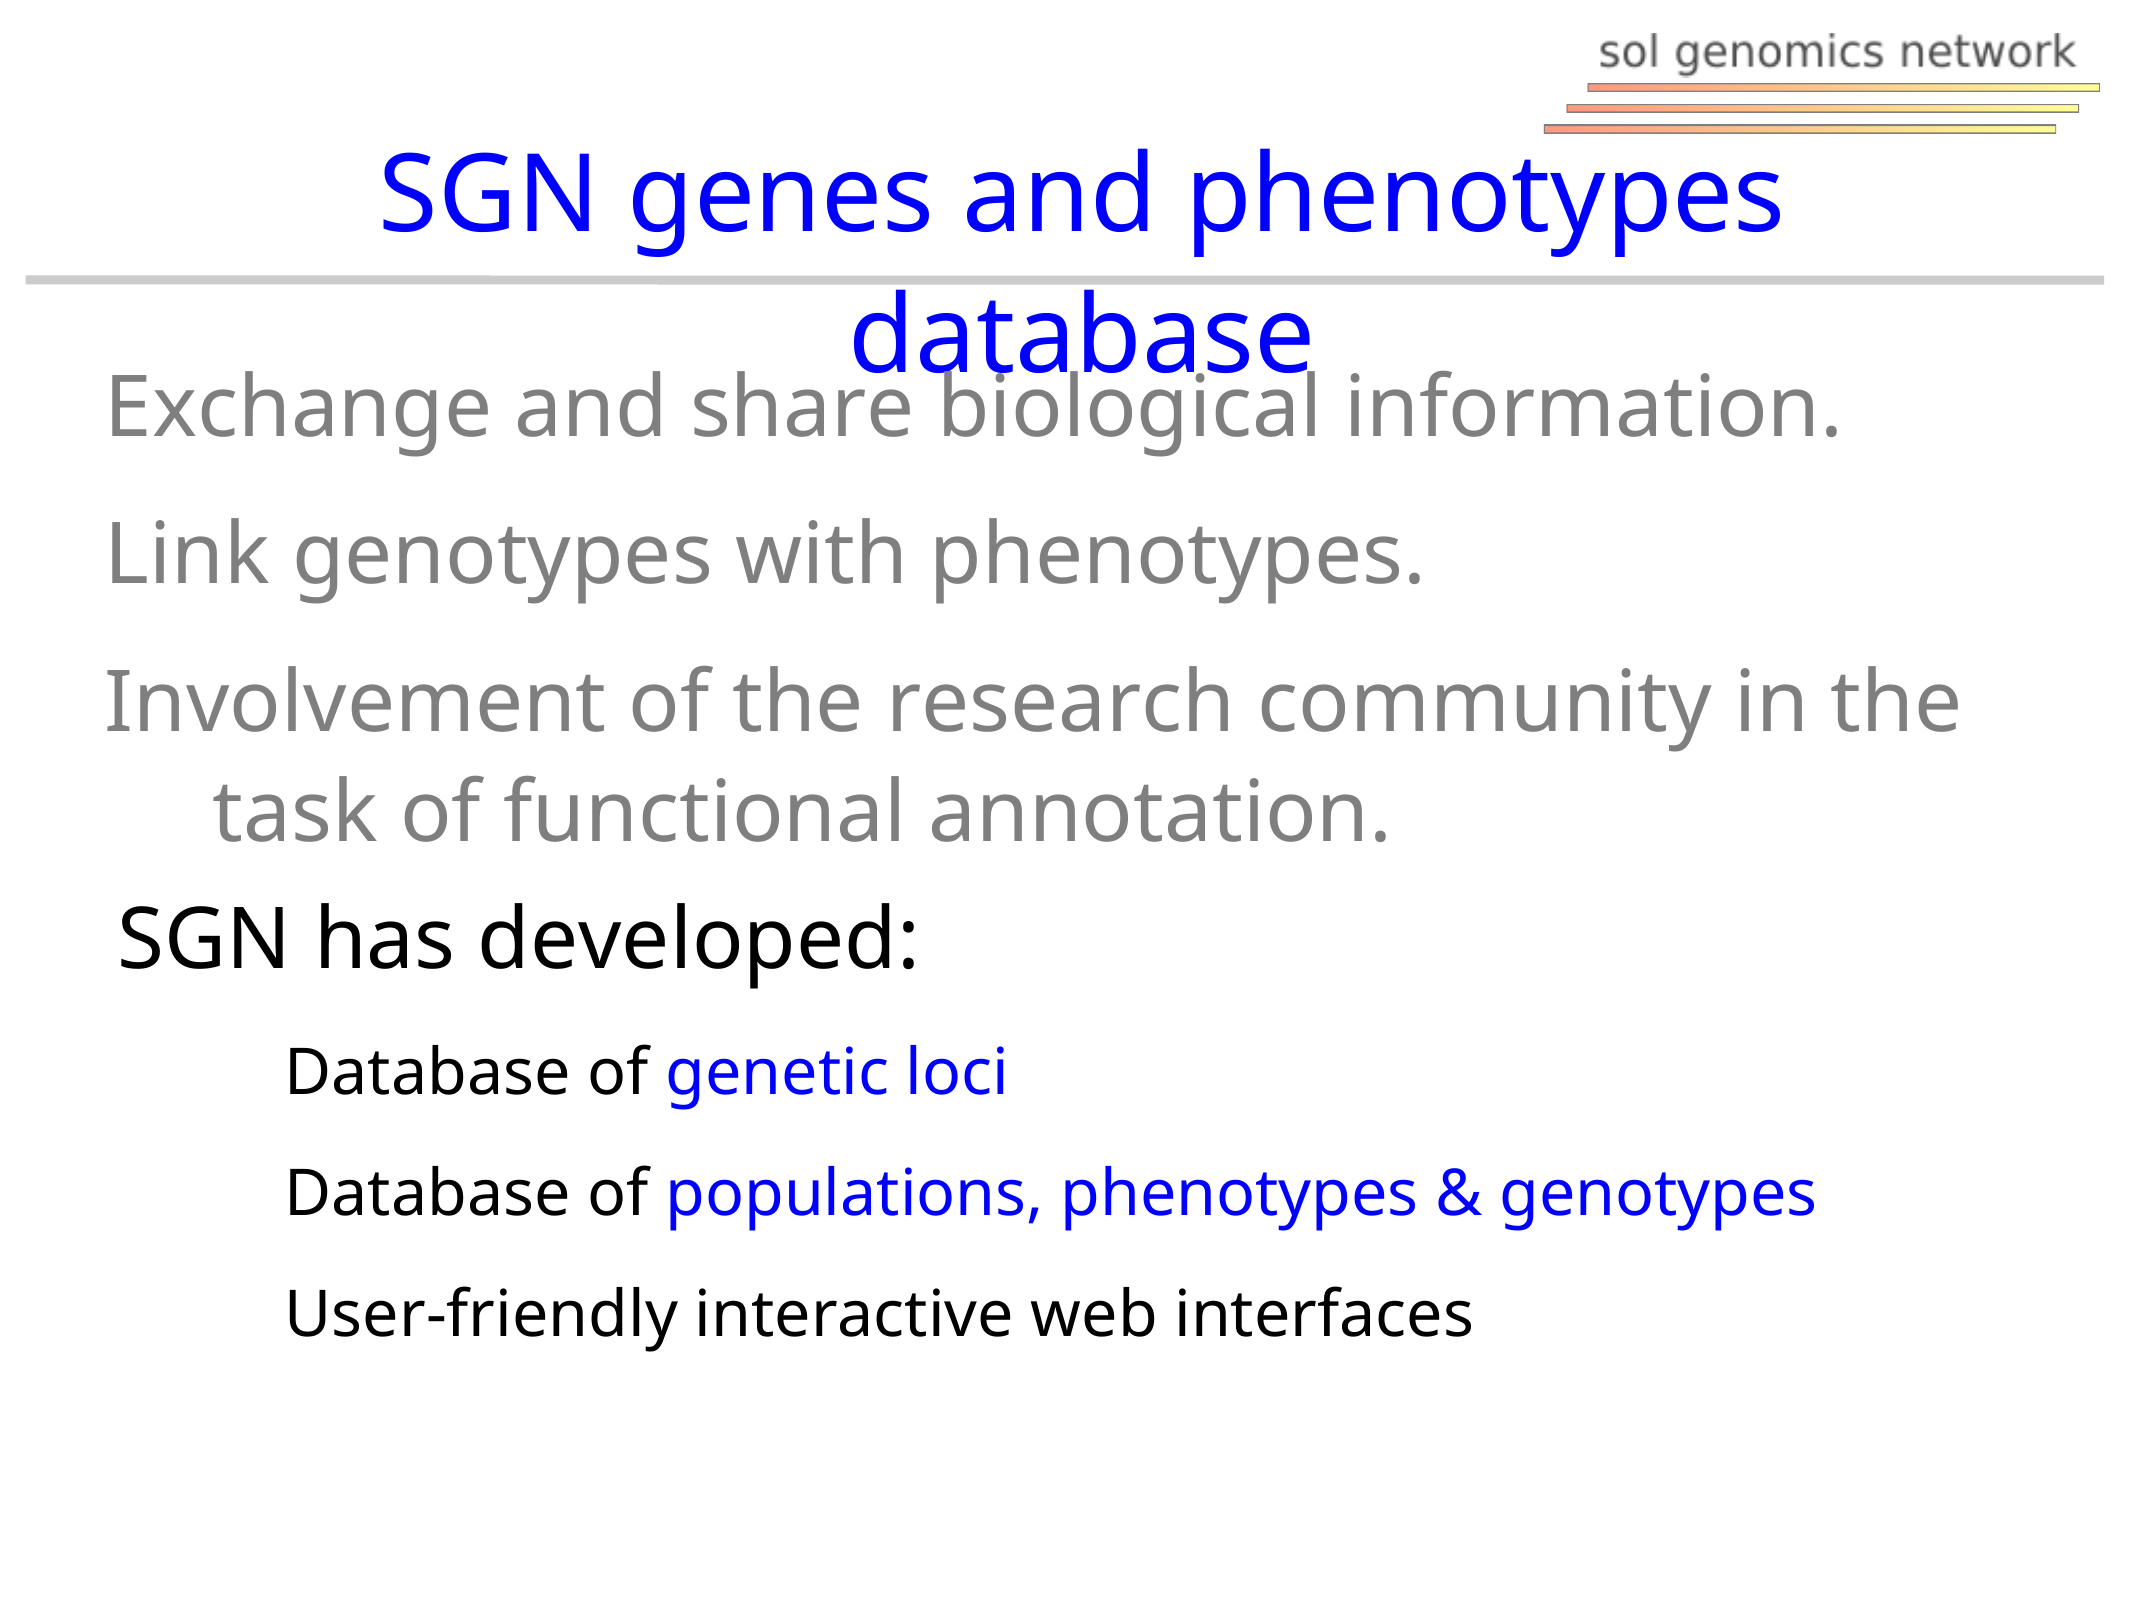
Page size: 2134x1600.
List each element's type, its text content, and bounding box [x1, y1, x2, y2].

text_box [1587, 83, 2101, 92]
text_box [1566, 104, 2080, 113]
text_box Exchange and share biological information. Link genotypes with phenotypes. Involvement of the research community in the task of functional annotation. [104, 348, 2073, 892]
text_box SGN has developed: Database of genetic loci Database of populations, phenotypes & genotypes User-friendly interactive web interfaces [98, 871, 2134, 1363]
text_box [1543, 124, 2057, 134]
text_box SGN genes and phenotypes database [183, 117, 1983, 262]
picture [1597, 33, 2078, 78]
